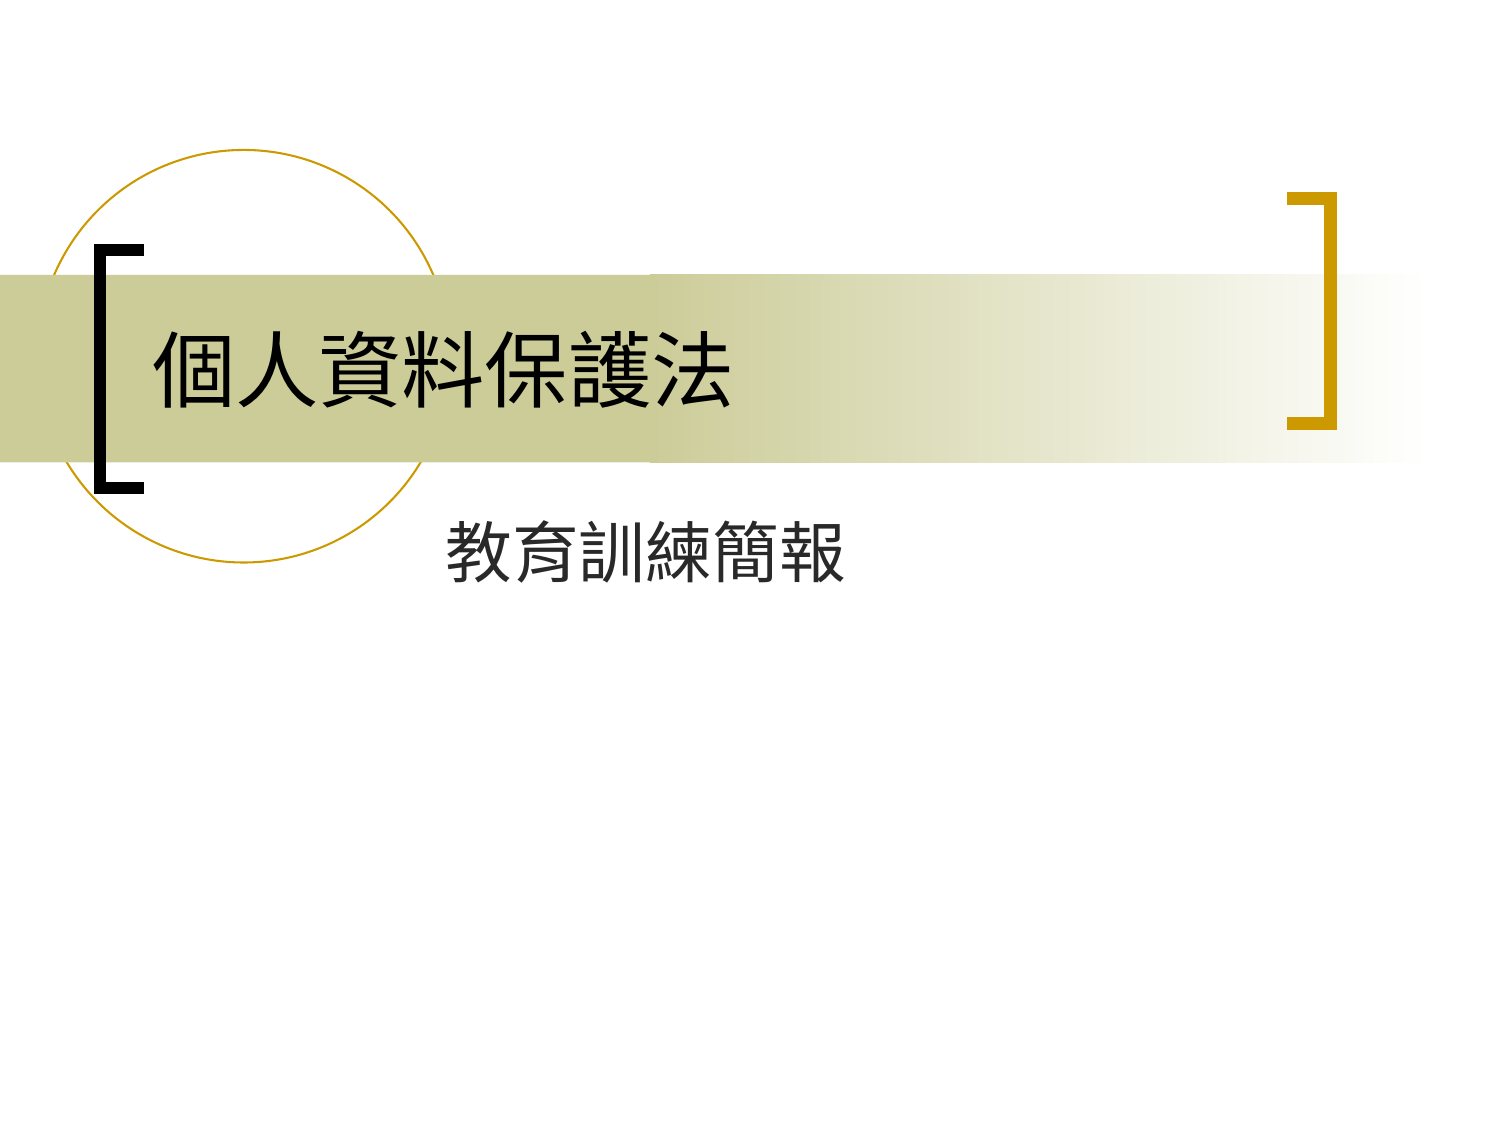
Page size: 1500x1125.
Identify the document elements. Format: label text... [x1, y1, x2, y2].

title 個人資料保護法 [137, 236, 1300, 500]
subtitle 教育訓練簡報 [430, 503, 1356, 816]
